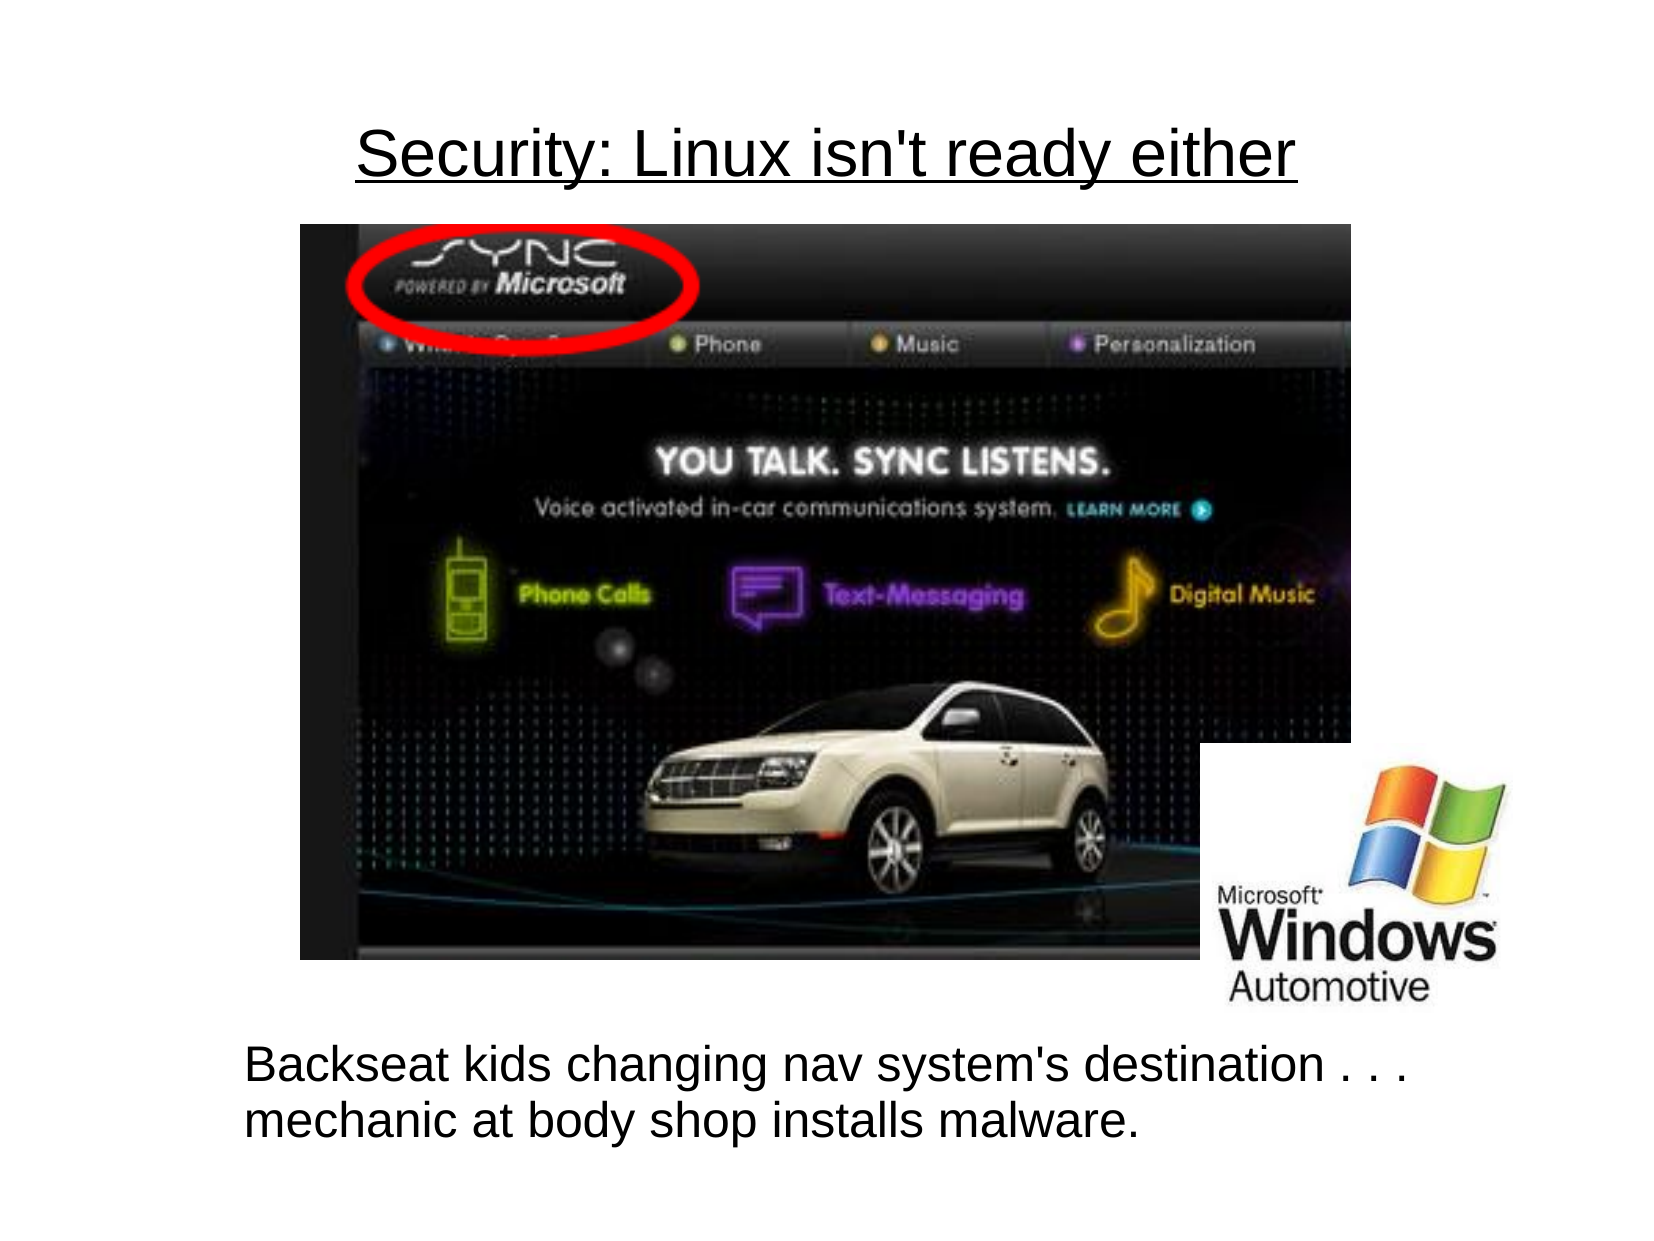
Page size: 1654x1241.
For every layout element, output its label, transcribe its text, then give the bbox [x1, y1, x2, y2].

title Security: Linux isn't ready either [82, 49, 1571, 257]
picture [300, 224, 1513, 1013]
text_box Backseat kids changing nav system's destination . . . mechanic at body shop installs malware. [229, 1029, 1425, 1156]
